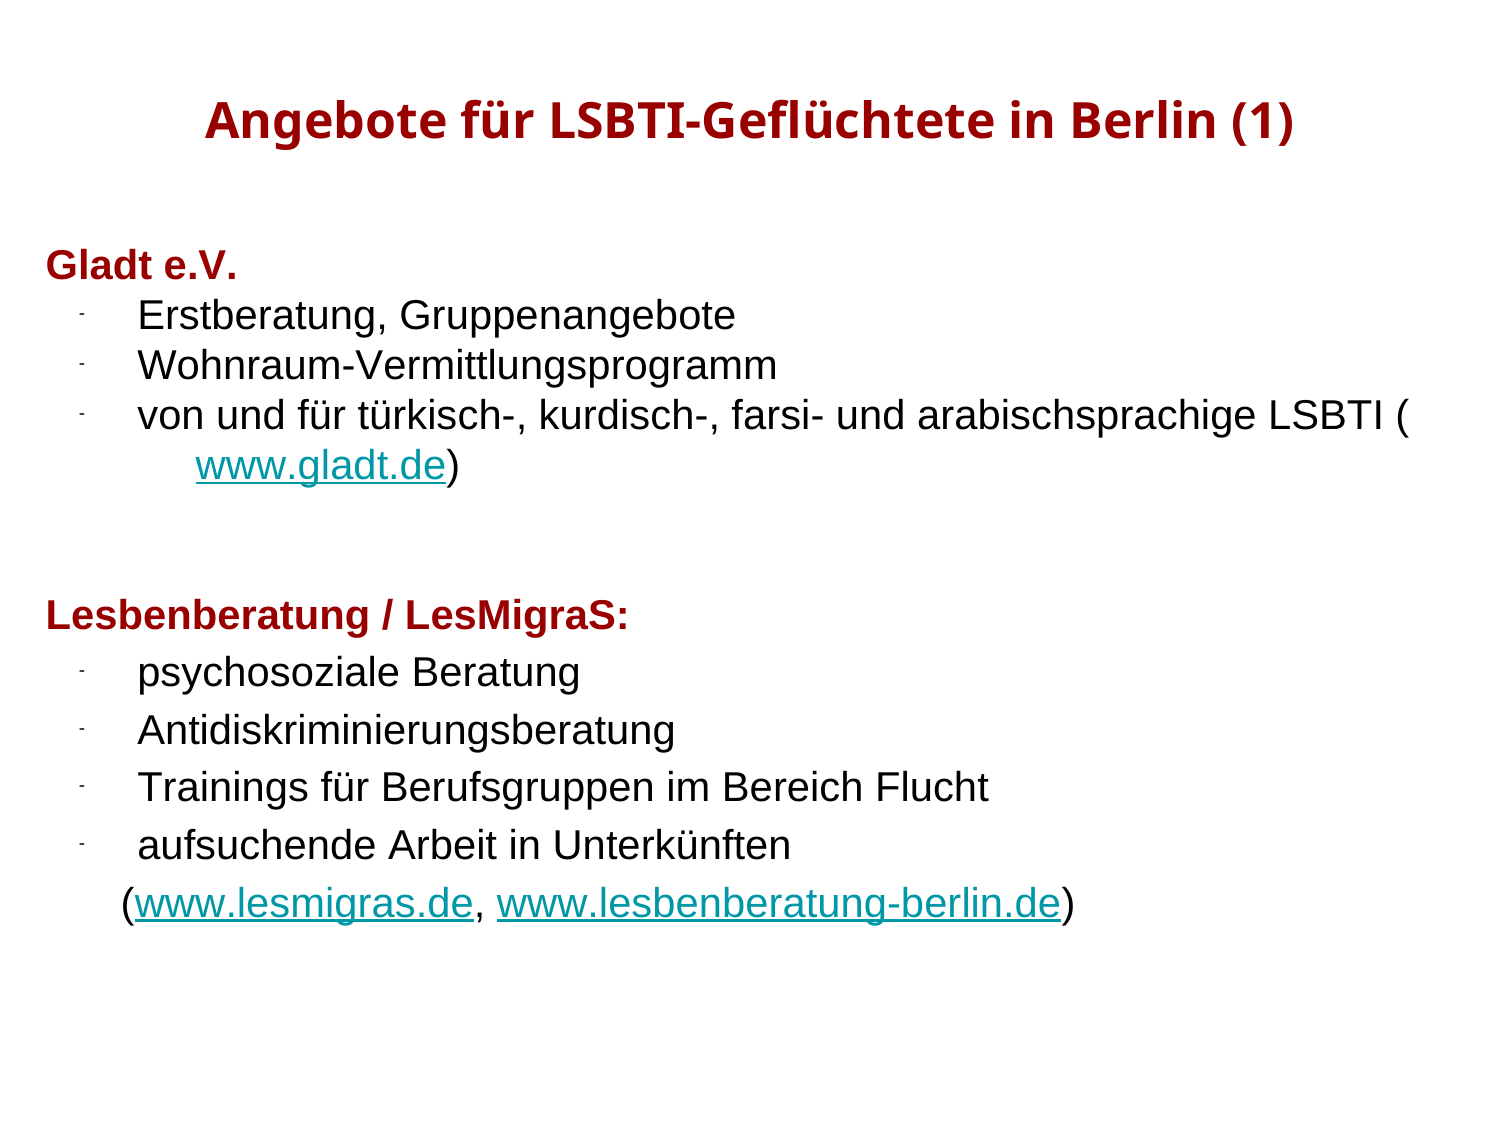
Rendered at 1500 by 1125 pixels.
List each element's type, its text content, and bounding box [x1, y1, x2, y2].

text_box Angebote für LSBTI-Geflüchtete in Berlin (1) [49, 73, 1451, 145]
text_box Gladt e.V. Erstberatung, Gruppenangebote Wohnraum-Vermittlungsprogramm von und für türkisch-, kurdisch-, farsi- und arabischsprachige LSBTI (www.gladt.de) Lesbenberatung / LesMigraS: psychosoziale Beratung Antidiskriminierungsberatung Trainings für Berufsgruppen im Bereich Flucht aufsuchende Arbeit in Unterkünften (www.lesmigras.de, www.lesbenberatung-berlin.de) [45, 172, 1434, 1013]
